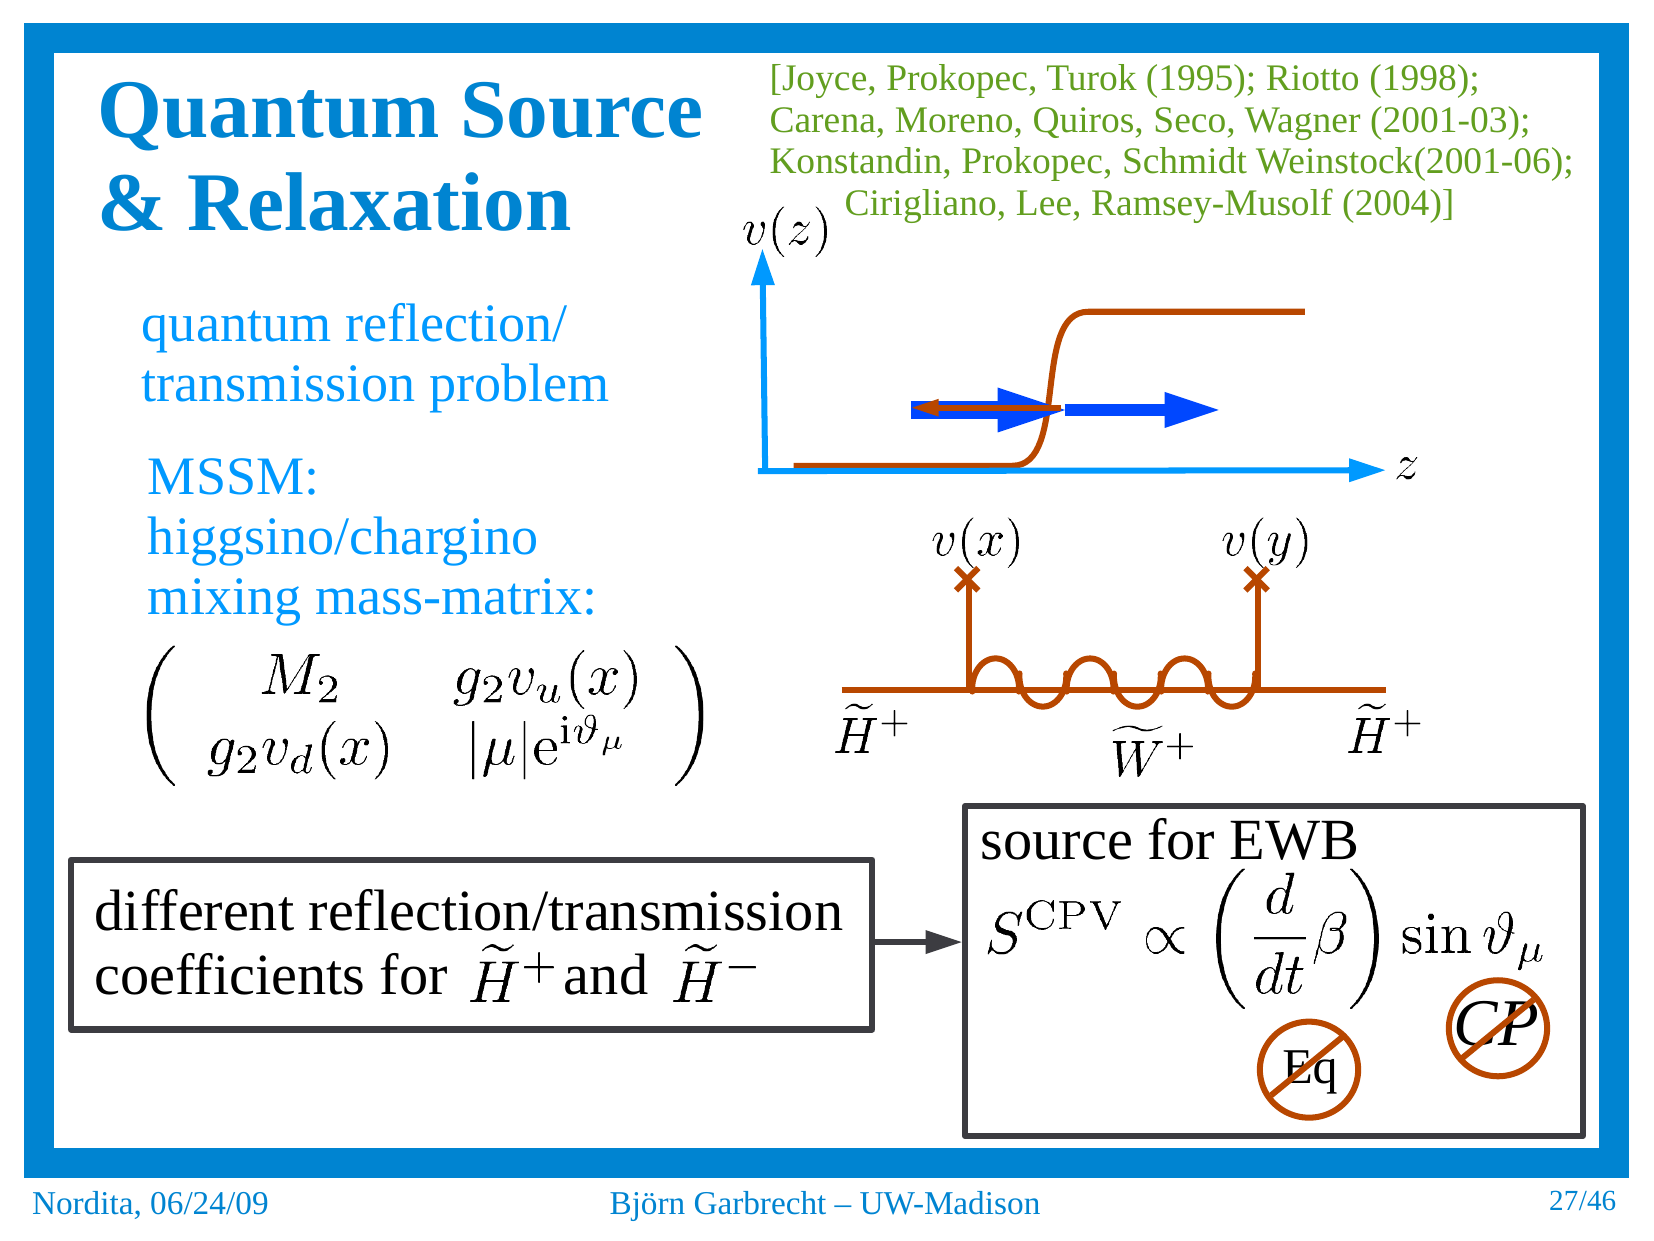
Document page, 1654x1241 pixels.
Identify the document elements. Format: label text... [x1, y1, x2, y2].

picture [130, 638, 720, 791]
text_box Eq [1274, 1041, 1353, 1108]
text_box MSSM: higgsino/chargino mixing mass-matrix: [133, 438, 614, 638]
text_box different reflection/transmission coefficients for and [79, 870, 862, 1027]
text_box [Joyce, Prokopec, Turok (1995); Riotto (1998); Carena, Moreno, Quiros, Seco, Wagner (2001-03); Konstandin, Prokopec, Schmidt Weinstock(2001-06); Cirigliano, Lee, Ramsey-Musolf (2004)] [754, 49, 1587, 247]
text_box CP [1524, 978, 1557, 1074]
picture [1217, 511, 1318, 572]
picture [1390, 451, 1425, 486]
text_box quantum reflection/ transmission problem [127, 286, 626, 432]
picture [1106, 722, 1202, 783]
title Quantum Source & Relaxation [97, 47, 791, 265]
picture [463, 939, 563, 1010]
picture [1342, 699, 1428, 760]
picture [738, 200, 838, 261]
text_box CP [1466, 1014, 1544, 1073]
picture [927, 511, 1028, 572]
text_box Eq [1345, 1031, 1353, 1040]
text_box Eq [1267, 1031, 1273, 1038]
picture [829, 699, 915, 760]
text_box Eq [1267, 1031, 1338, 1092]
text_box CP [1452, 1014, 1510, 1054]
text_box source for EWB [965, 799, 1372, 886]
picture [980, 861, 1553, 1014]
picture [666, 939, 772, 1010]
text_box Eq [1345, 1099, 1353, 1108]
text_box CP [1438, 1014, 1472, 1074]
